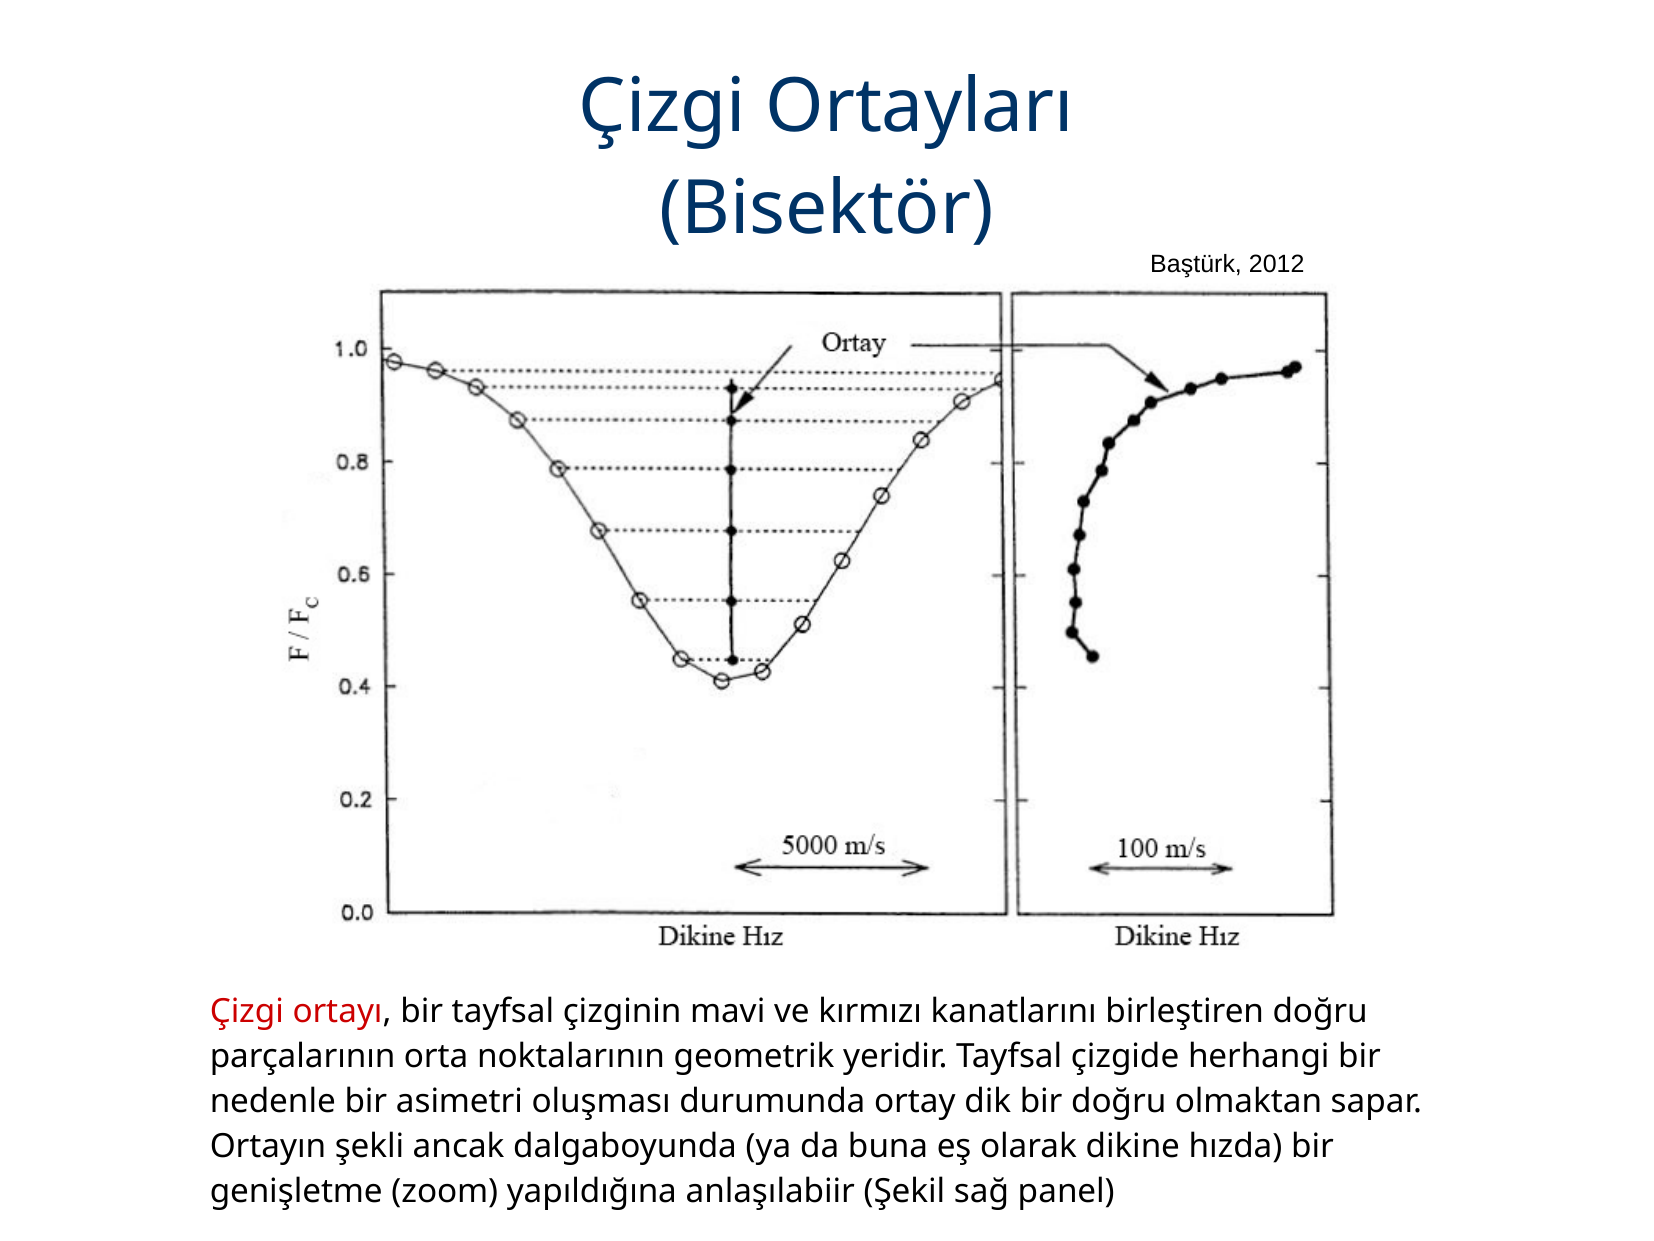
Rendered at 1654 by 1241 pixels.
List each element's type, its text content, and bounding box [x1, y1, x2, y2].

title Çizgi Ortayları (Bisektör) [82, 49, 1571, 257]
text_box Baştürk, 2012 [1050, 242, 1321, 286]
picture [270, 259, 1385, 950]
text_box Çizgi ortayı, bir tayfsal çizginin mavi ve kırmızı kanatlarını birleştiren doğru parçalarının orta noktalarının geometrik yeridir. Tayfsal çizgide herhangi bir nedenle bir asimetri oluşması durumunda ortay dik bir doğru olmaktan sapar. Ortayın şekli ancak dalgaboyunda (ya da buna eş olarak dikine hızda) bir genişletme (zoom) yapıldığına anlaşılabiir (Şekil sağ panel) [195, 979, 1516, 1197]
